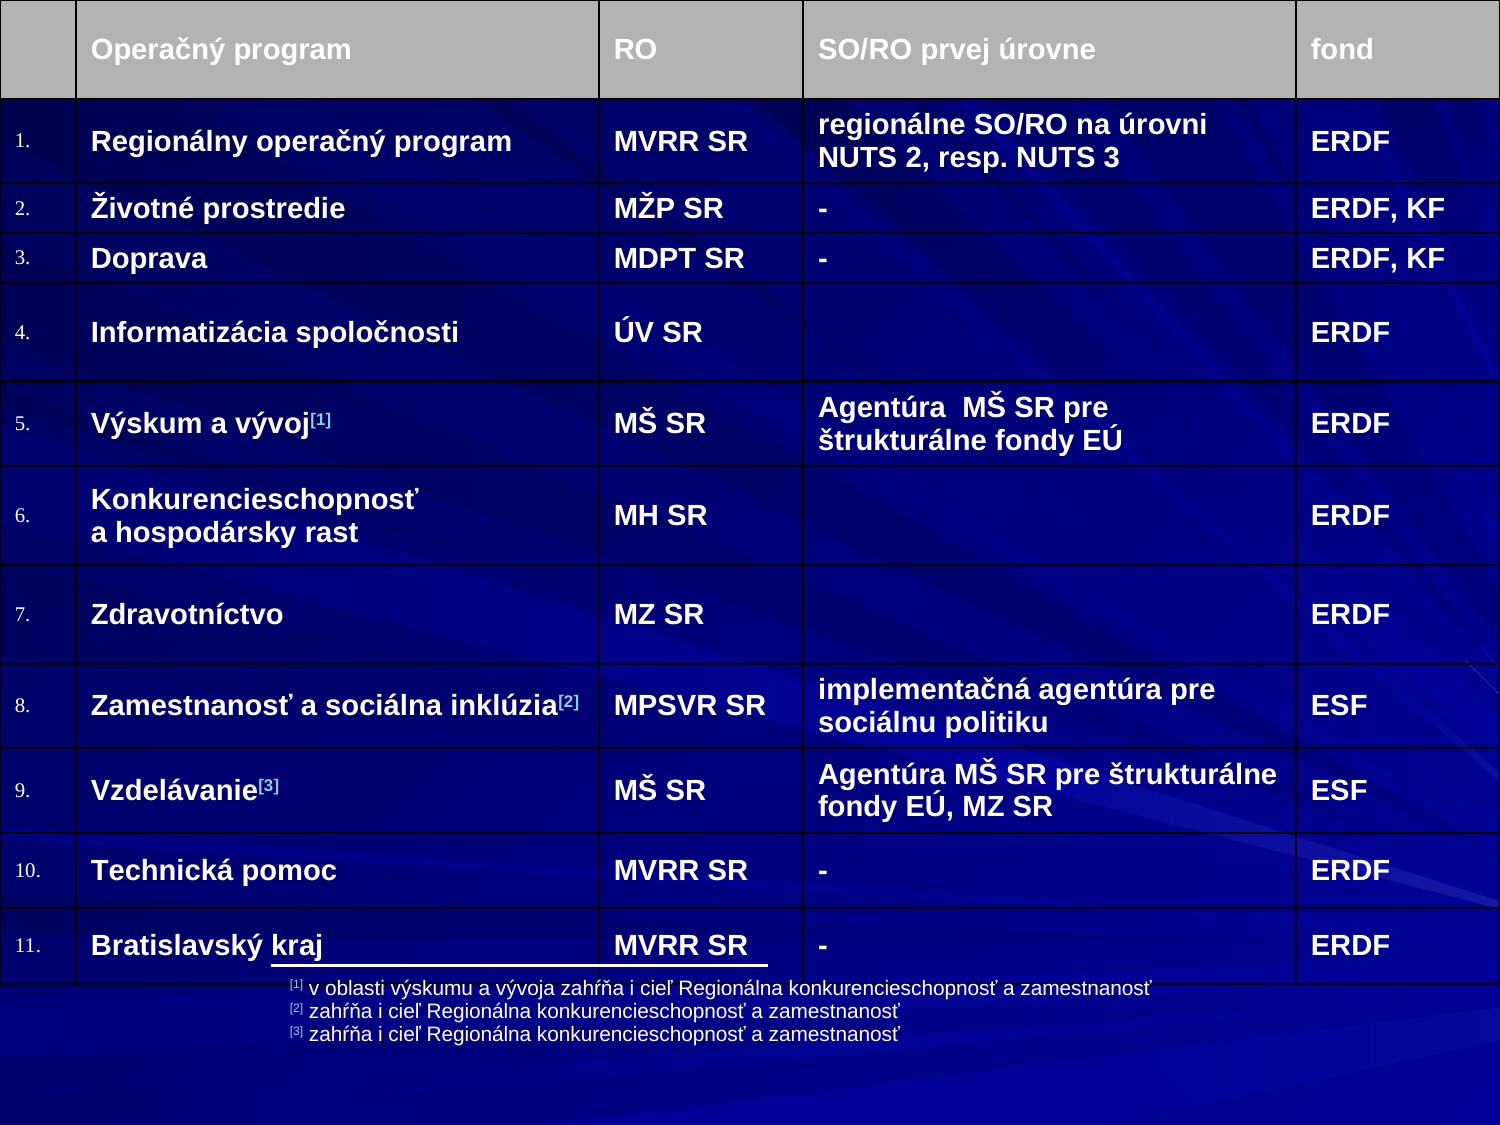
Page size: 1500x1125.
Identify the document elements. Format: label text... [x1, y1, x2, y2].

text_box ERDF [1297, 467, 1499, 564]
text_box [1] v oblasti výskumu a vývoja zahŕňa i cieľ Regionálna konkurencieschopnosť a zamestnanosť [2] zahŕňa i cieľ Regionálna konkurencieschopnosť a zamestnanosť [3] zahŕňa i cieľ Regionálna konkurencieschopnosť a zamestnanosť [275, 968, 1173, 1054]
text_box - [804, 184, 1295, 232]
text_box 3. [1, 234, 75, 282]
text_box ERDF [1297, 834, 1499, 907]
text_box ÚV SR [600, 284, 802, 380]
text_box Bratislavský kraj [77, 909, 598, 983]
text_box MZ SR [600, 566, 802, 663]
text_box 9. [1, 749, 75, 832]
text_box 7. [1, 566, 75, 663]
text_box 5. [1, 383, 75, 465]
text_box - [804, 234, 1295, 282]
text_box SO/RO prvej úrovne [804, 1, 1295, 98]
text_box - [804, 834, 1295, 907]
text_box 8. [1, 665, 75, 747]
text_box MVRR SR [600, 100, 802, 182]
text_box MH SR [600, 467, 802, 564]
text_box ESF [1297, 749, 1499, 832]
text_box 11. [1, 909, 75, 983]
text_box 2. [1, 184, 75, 232]
text_box MŠ SR [600, 749, 802, 832]
text_box Konkurencieschopnosť a hospodársky rast [77, 467, 598, 564]
text_box ERDF [1297, 284, 1499, 380]
text_box fond [1297, 1, 1499, 98]
text_box 1. [1, 100, 75, 182]
text_box 4. [1, 284, 75, 380]
text_box implementačná agentúra pre sociálnu politiku [804, 665, 1295, 747]
text_box ERDF [1297, 100, 1499, 182]
text_box Vzdelávanie[3] [77, 749, 598, 832]
text_box Agentúra MŠ SR pre štrukturálne fondy EÚ [804, 383, 1295, 465]
text_box Životné prostredie [77, 184, 598, 232]
text_box 6. [1, 467, 75, 564]
text_box ERDF [1297, 566, 1499, 663]
text_box MŠ SR [600, 383, 802, 465]
text_box MVRR SR [600, 909, 802, 968]
text_box ERDF [1297, 909, 1499, 983]
text_box MVRR SR [600, 834, 802, 907]
text_box RO [600, 1, 802, 98]
text_box Agentúra MŠ SR pre štrukturálne fondy EÚ, MZ SR [804, 749, 1295, 832]
text_box regionálne SO/RO na úrovni NUTS 2, resp. NUTS 3 [804, 100, 1295, 182]
text_box Výskum a vývoj[1] [77, 383, 598, 465]
text_box Operačný program [77, 1, 598, 98]
text_box MŽP SR [600, 184, 802, 232]
text_box MDPT SR [600, 234, 802, 282]
text_box ERDF, KF [1297, 184, 1499, 232]
text_box ESF [1297, 665, 1499, 747]
text_box Zamestnanosť a sociálna inklúzia[2] [77, 665, 598, 747]
text_box ERDF [1297, 383, 1499, 465]
text_box [1, 1, 75, 98]
text_box Zdravotníctvo [77, 566, 598, 663]
text_box - [804, 909, 1295, 983]
text_box MPSVR SR [600, 665, 802, 747]
text_box Informatizácia spoločnosti [77, 284, 598, 380]
text_box Doprava [77, 234, 598, 282]
text_box ERDF, KF [1297, 234, 1499, 282]
text_box Technická pomoc [77, 834, 598, 907]
text_box Regionálny operačný program [77, 100, 598, 182]
text_box 10. [1, 834, 75, 907]
